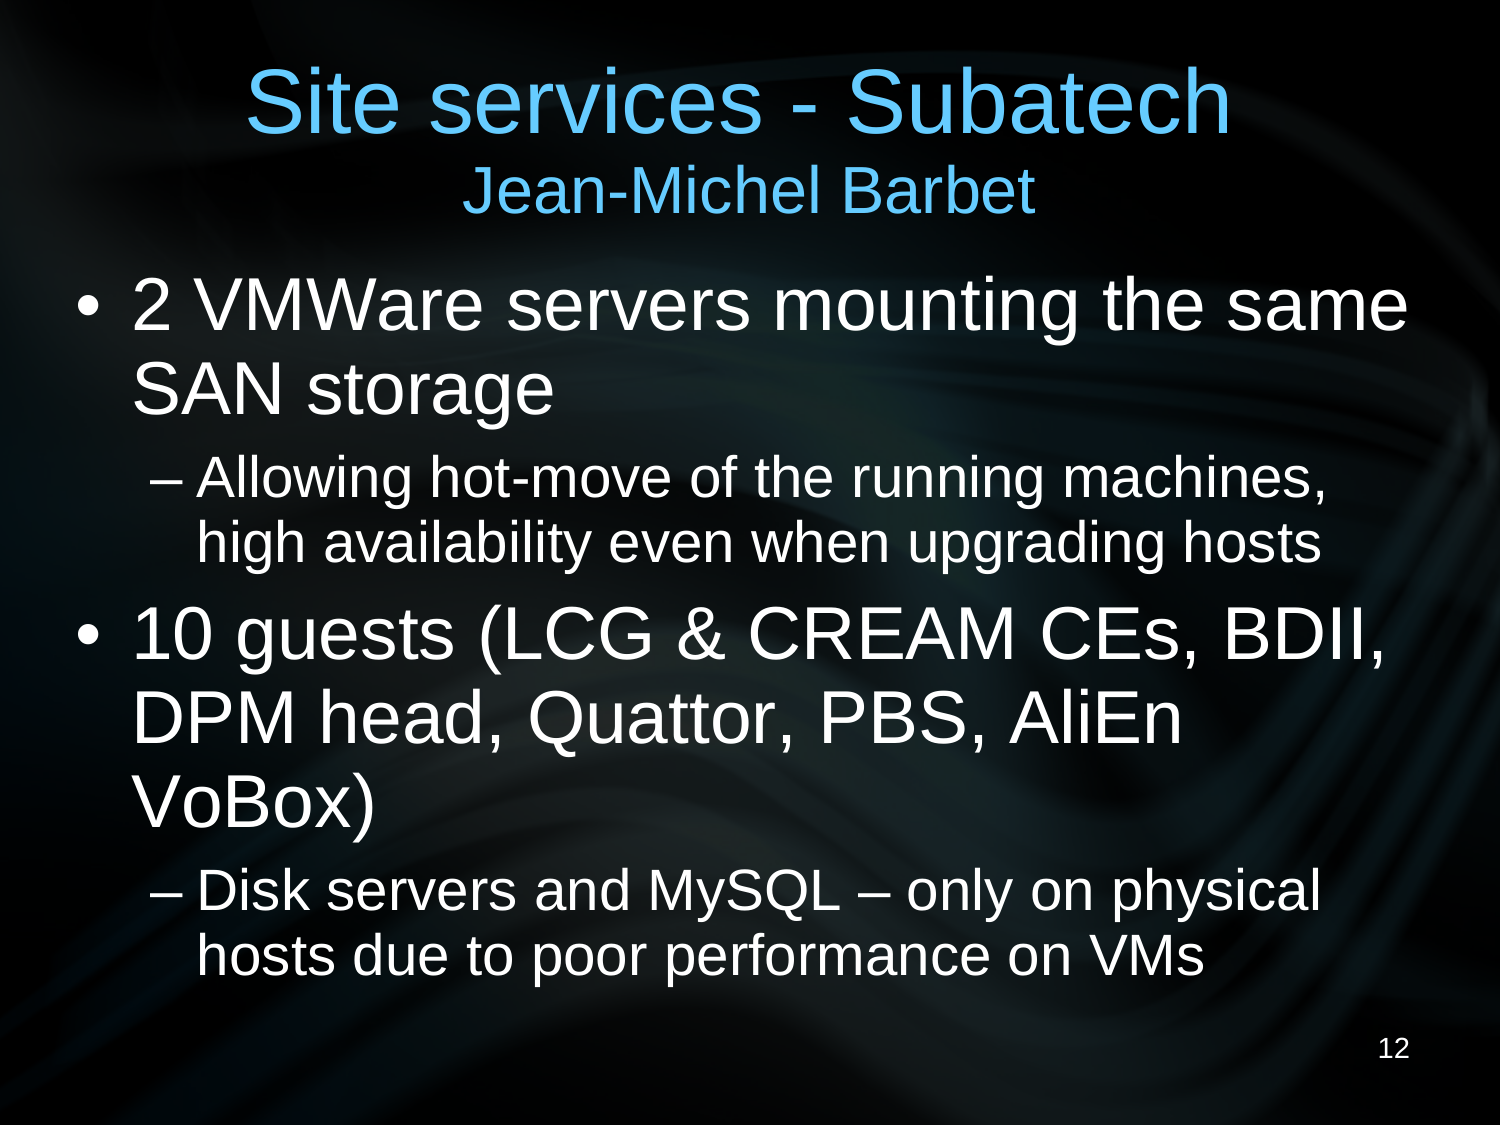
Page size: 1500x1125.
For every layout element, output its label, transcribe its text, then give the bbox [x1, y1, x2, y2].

title Site services - Subatech Jean-Michel Barbet [75, 50, 1426, 228]
list 2 VMWare servers mounting the same SAN storage Allowing hot-move of the running machines, high availability even when upgrading hosts 10 guests (LCG & CREAM CEs, BDII, DPM head, Quattor, PBS, AliEn VoBox) Disk servers and MySQL – only on physical hosts due to poor performance on VMs [75, 262, 1426, 991]
